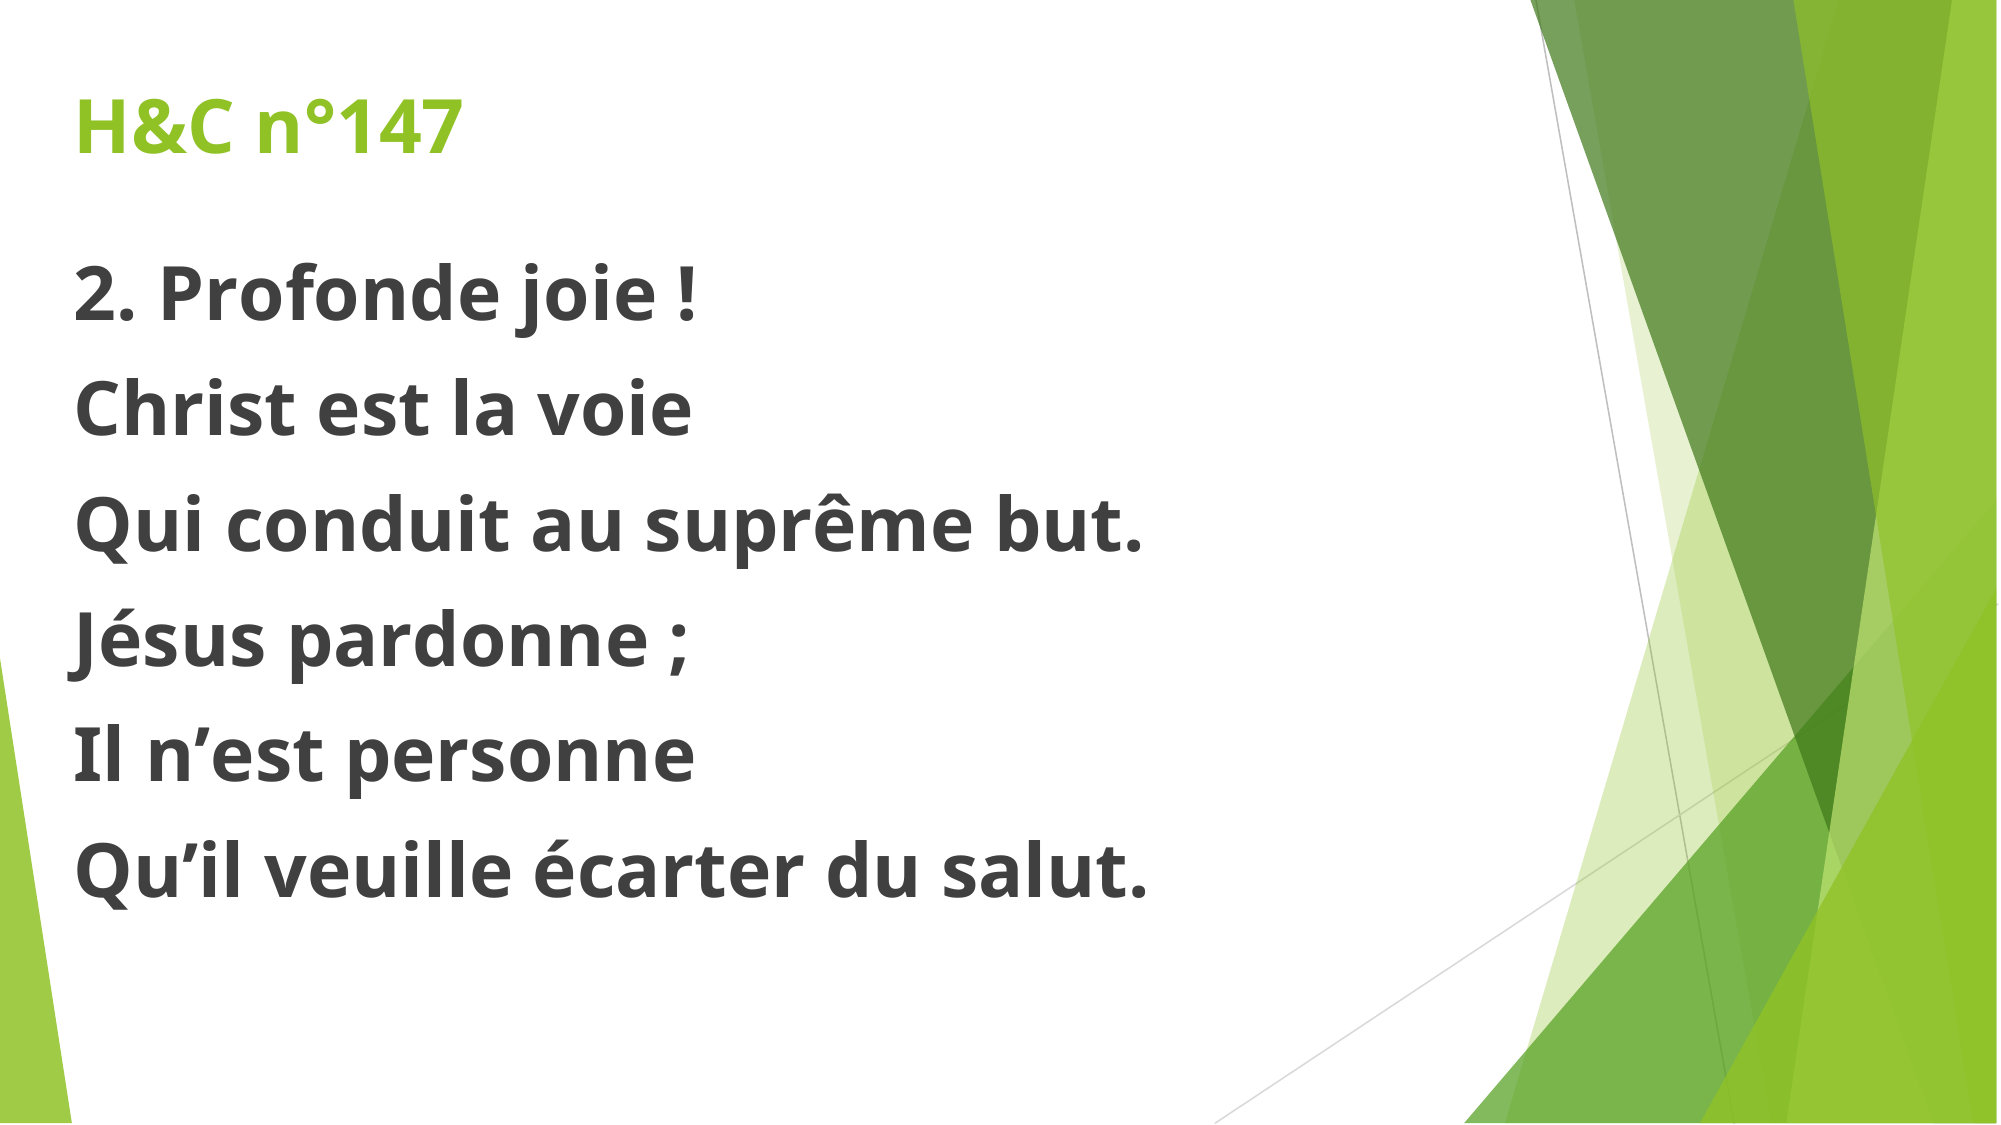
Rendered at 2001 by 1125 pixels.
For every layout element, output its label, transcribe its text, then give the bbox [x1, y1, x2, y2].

text_box 2. Profonde joie ! Christ est la voie Qui conduit au suprême but. Jésus pardonne ; Il n’est personne Qu’il veuille écarter du salut. [58, 224, 2001, 1037]
text_box H&C n°147 [59, 70, 1522, 178]
